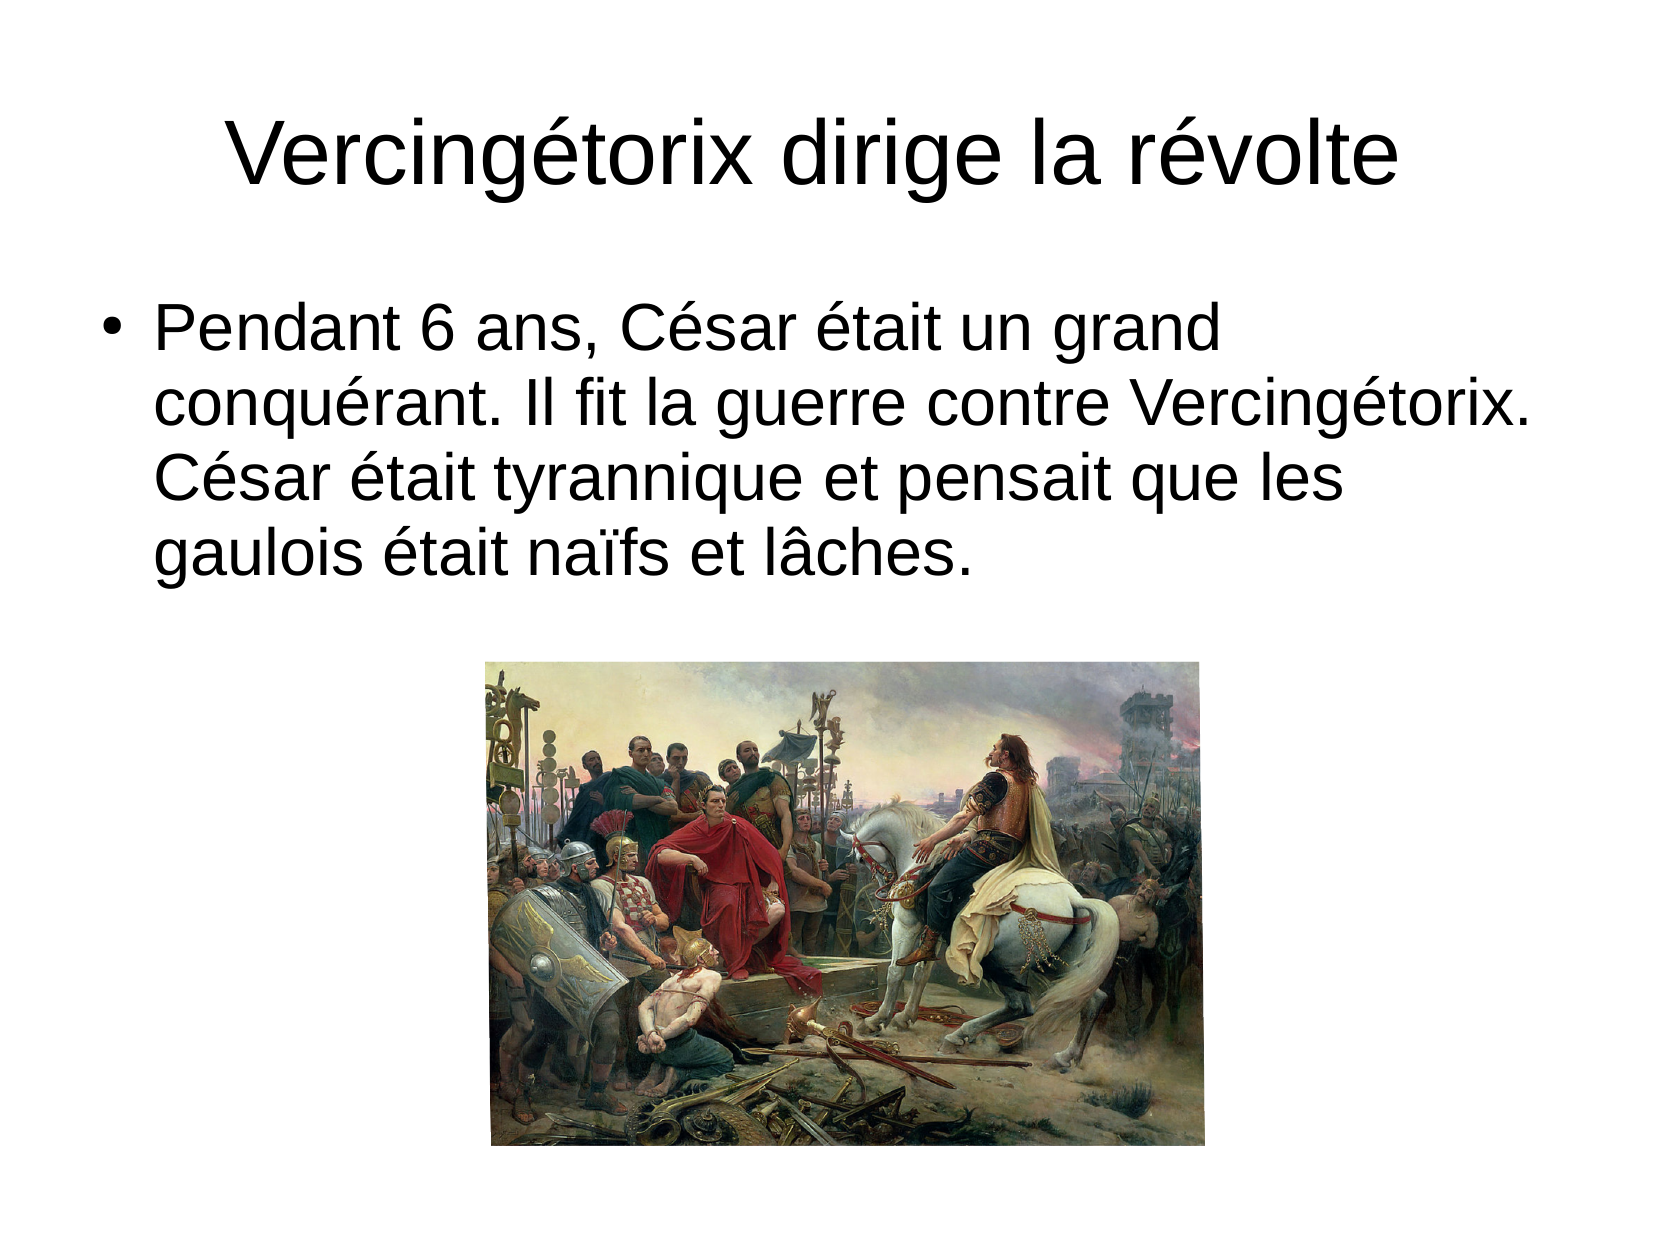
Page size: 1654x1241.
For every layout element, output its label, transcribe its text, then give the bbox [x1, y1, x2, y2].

list Pendant 6 ans, César était un grand conquérant. Il fit la guerre contre Vercingétorix. César était tyrannique et pensait que les gaulois était naïfs et lâches. [82, 290, 1571, 1010]
title Vercingétorix dirige la révolte [82, 49, 1571, 257]
picture [484, 661, 1205, 1146]
